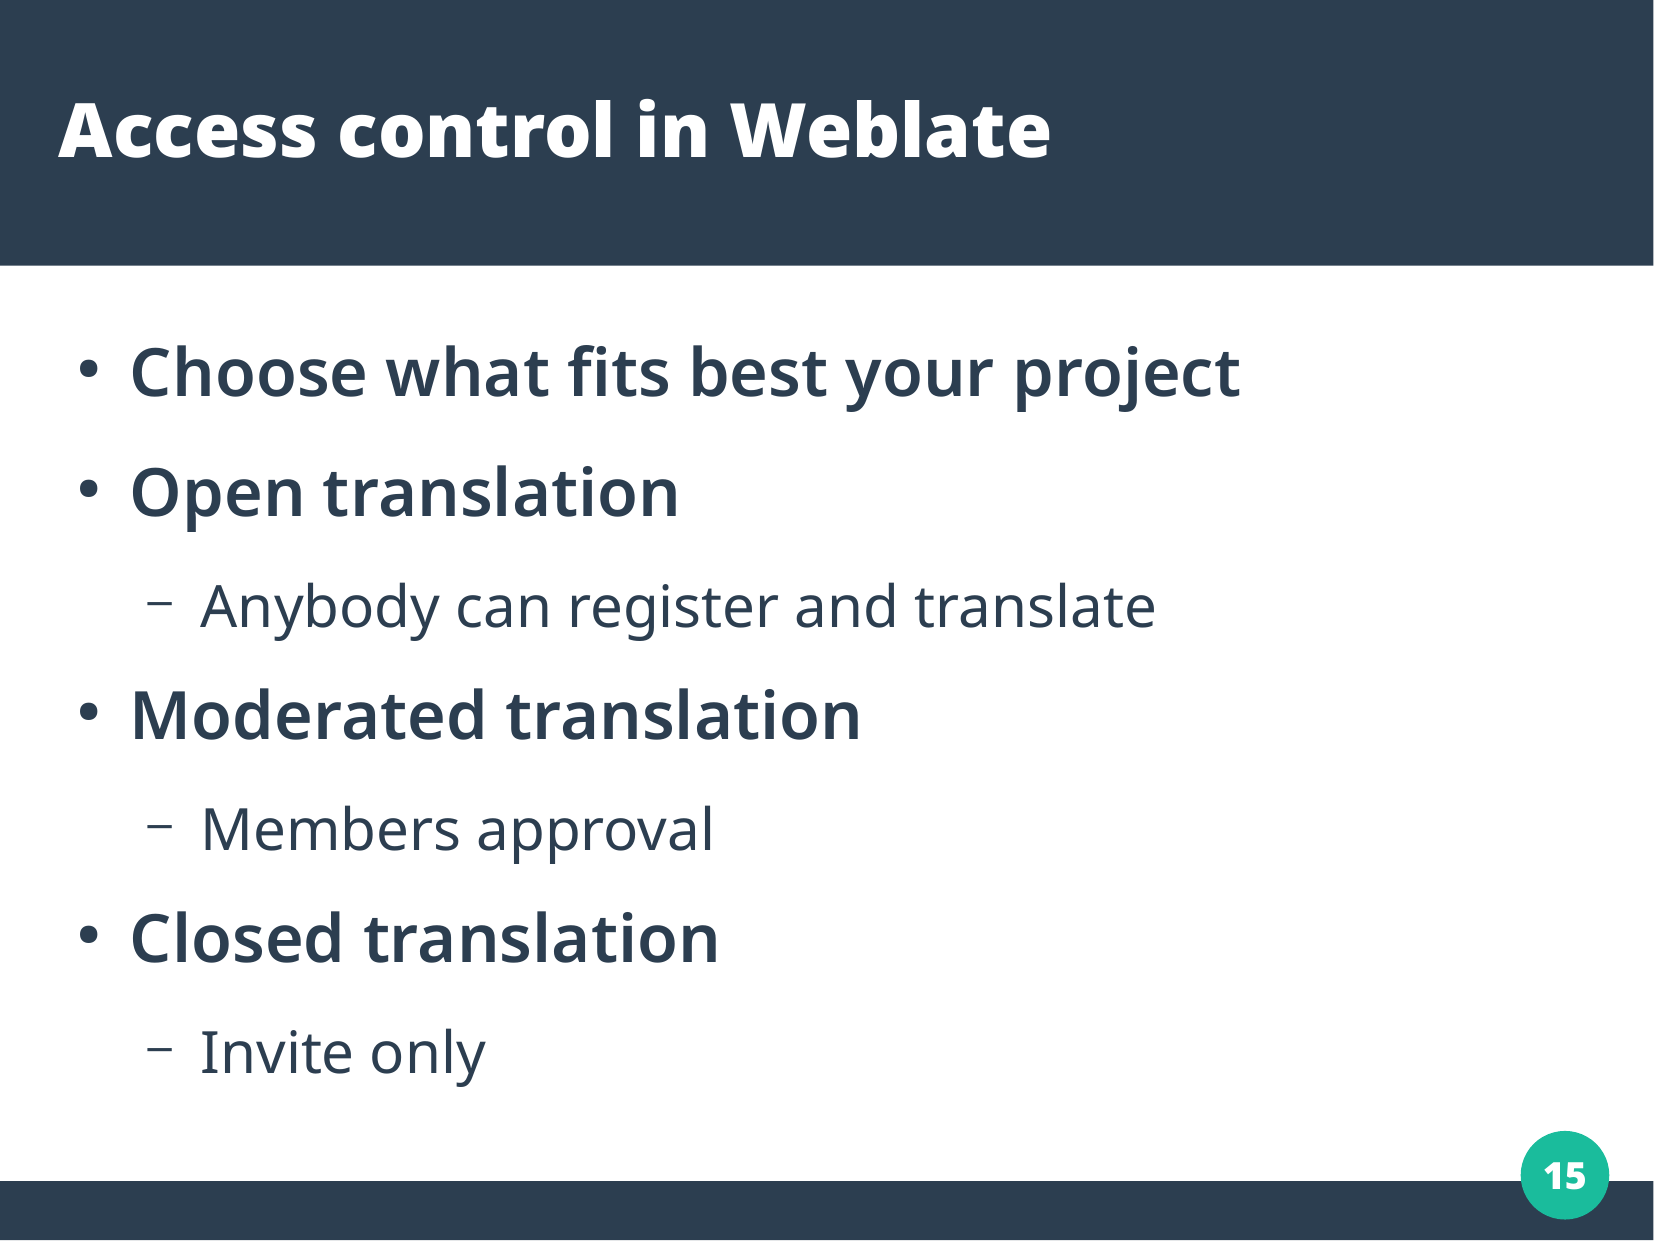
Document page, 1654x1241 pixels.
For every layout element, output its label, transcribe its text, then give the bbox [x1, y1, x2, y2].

title Access control in Weblate [59, 49, 1595, 207]
list Choose what fits best your project Open translation Anybody can register and translate Moderated translation Members approval Closed translation Invite only [59, 324, 1595, 1152]
